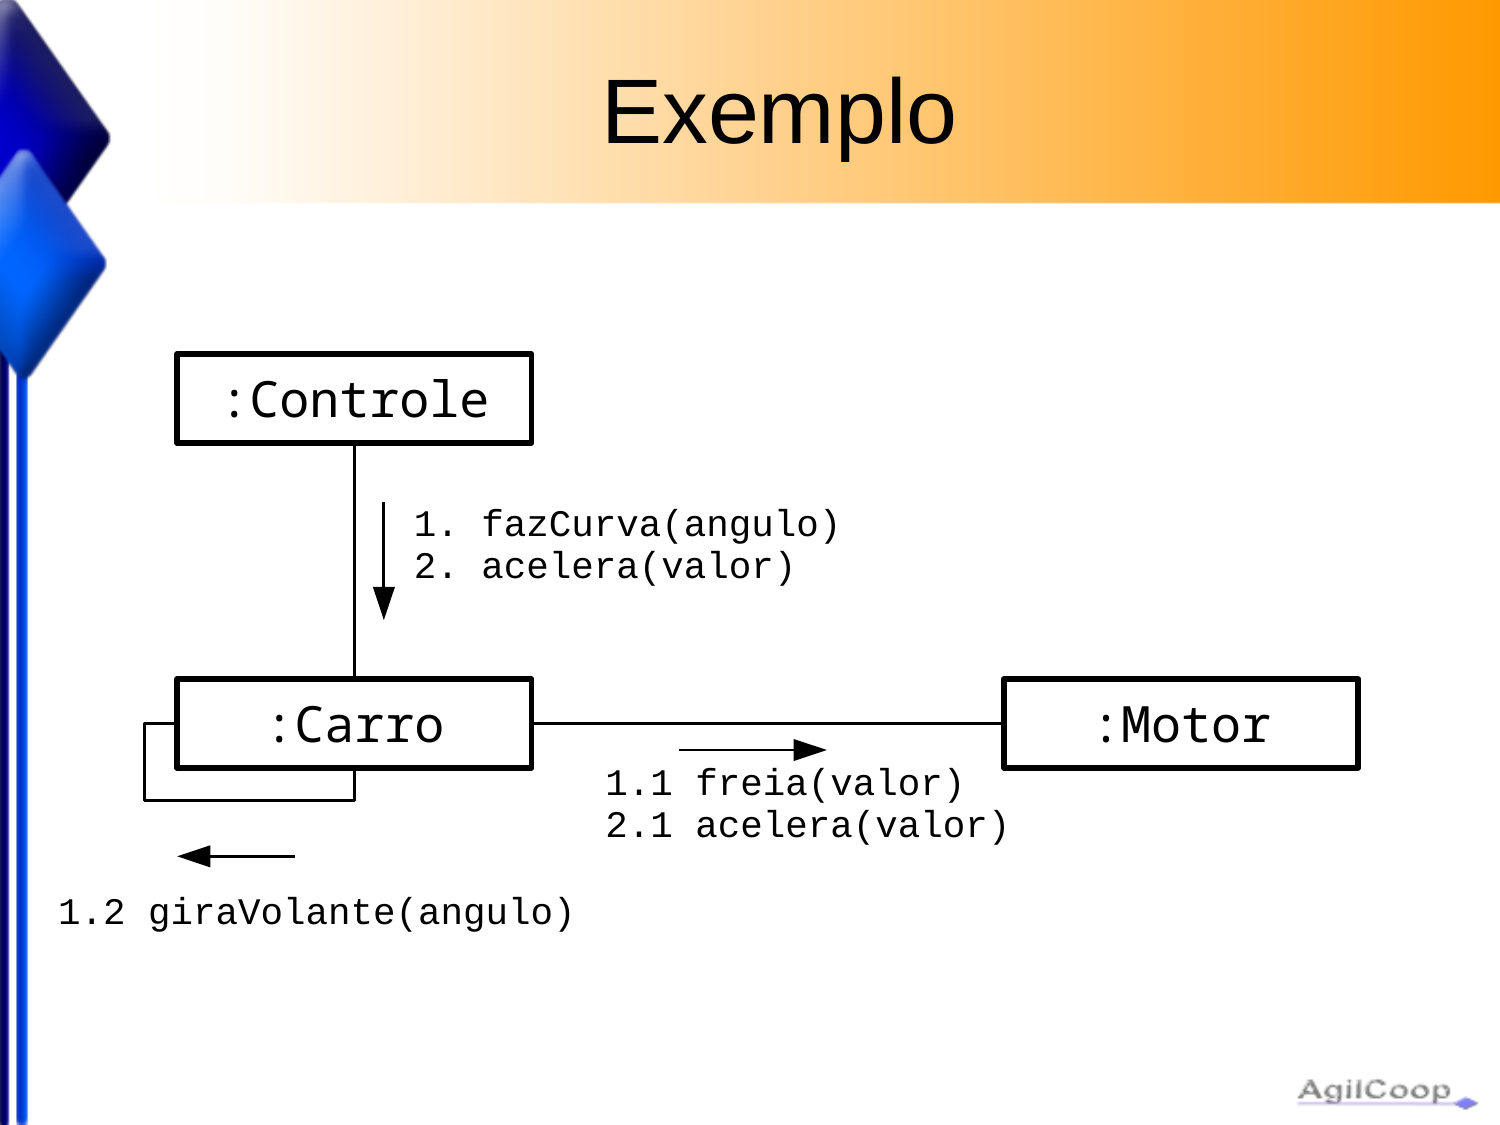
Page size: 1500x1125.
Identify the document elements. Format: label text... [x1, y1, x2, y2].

text_box :Carro [177, 679, 532, 768]
text_box 1. fazCurva(angulo) 2. acelera(valor) [399, 497, 857, 598]
text_box :Motor [1003, 679, 1359, 768]
picture [0, 0, 1500, 1125]
text_box 1.2 giraVolante(angulo) [43, 885, 591, 944]
title Exemplo [82, 8, 1477, 216]
text_box 1.1 freia(valor) 2.1 acelera(valor) [590, 756, 1026, 857]
text_box :Controle [177, 354, 532, 443]
